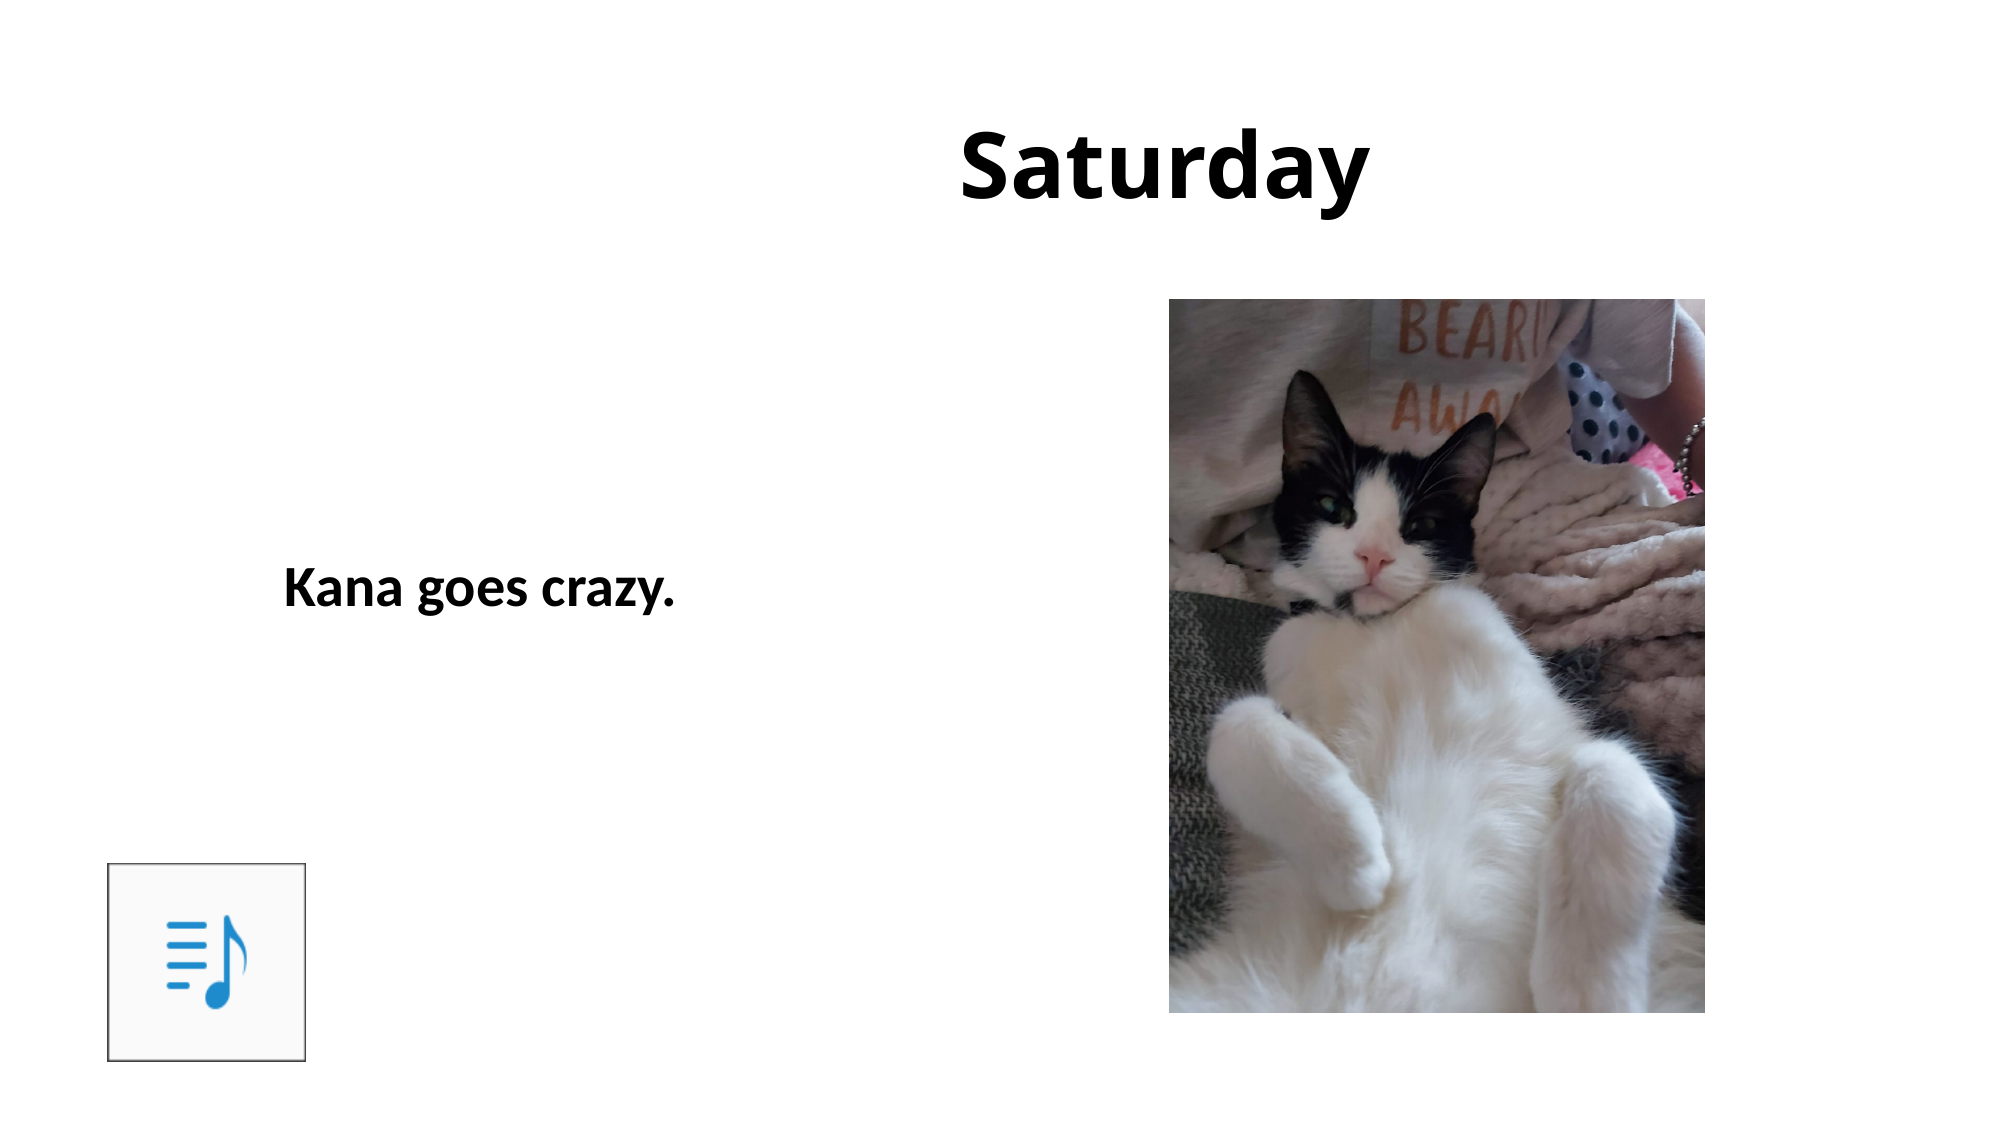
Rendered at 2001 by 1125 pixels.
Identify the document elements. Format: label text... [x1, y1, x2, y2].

picture [1169, 299, 1705, 1013]
text_box [106, 862, 308, 1063]
text_box Saturday [137, 59, 1863, 277]
text_box Kana goes crazy. [137, 299, 988, 1013]
